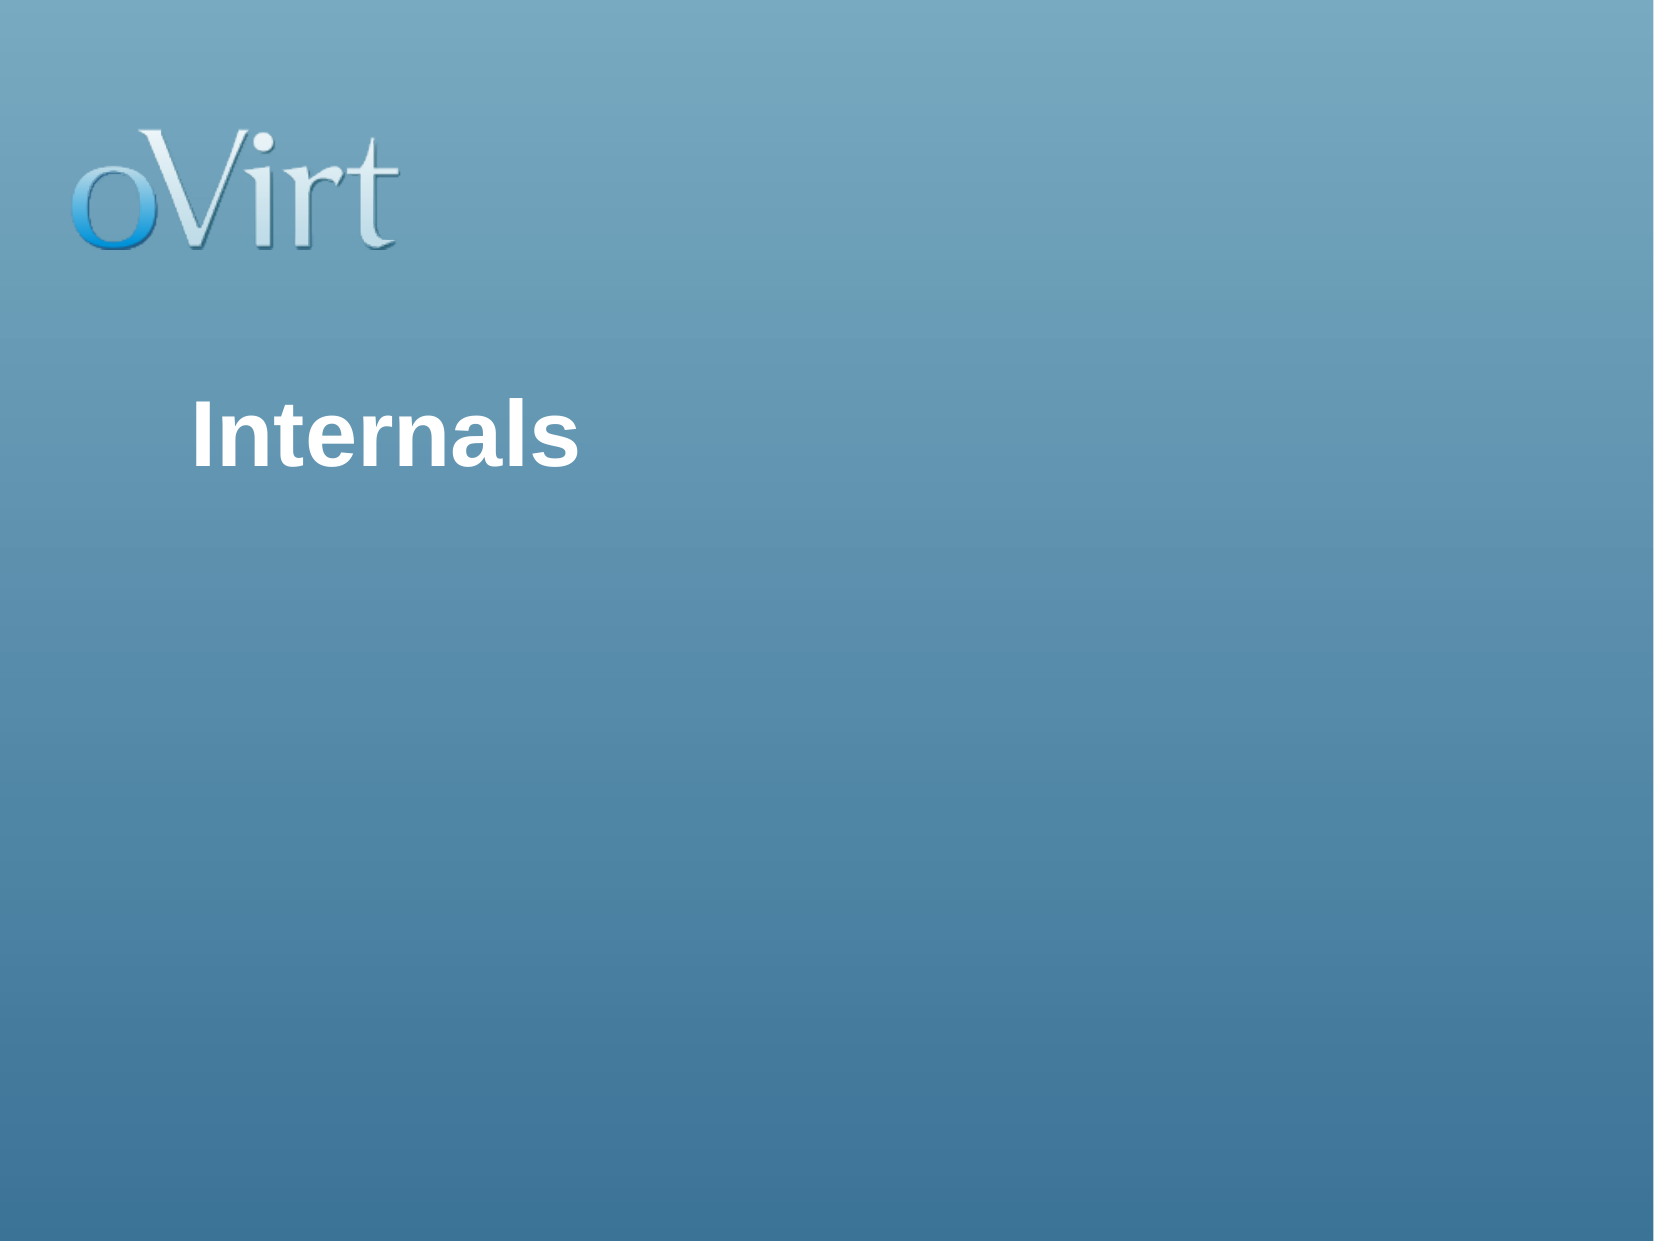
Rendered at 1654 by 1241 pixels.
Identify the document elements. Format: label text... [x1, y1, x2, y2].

text_box Internals [175, 374, 1549, 510]
picture [0, 0, 1654, 1241]
